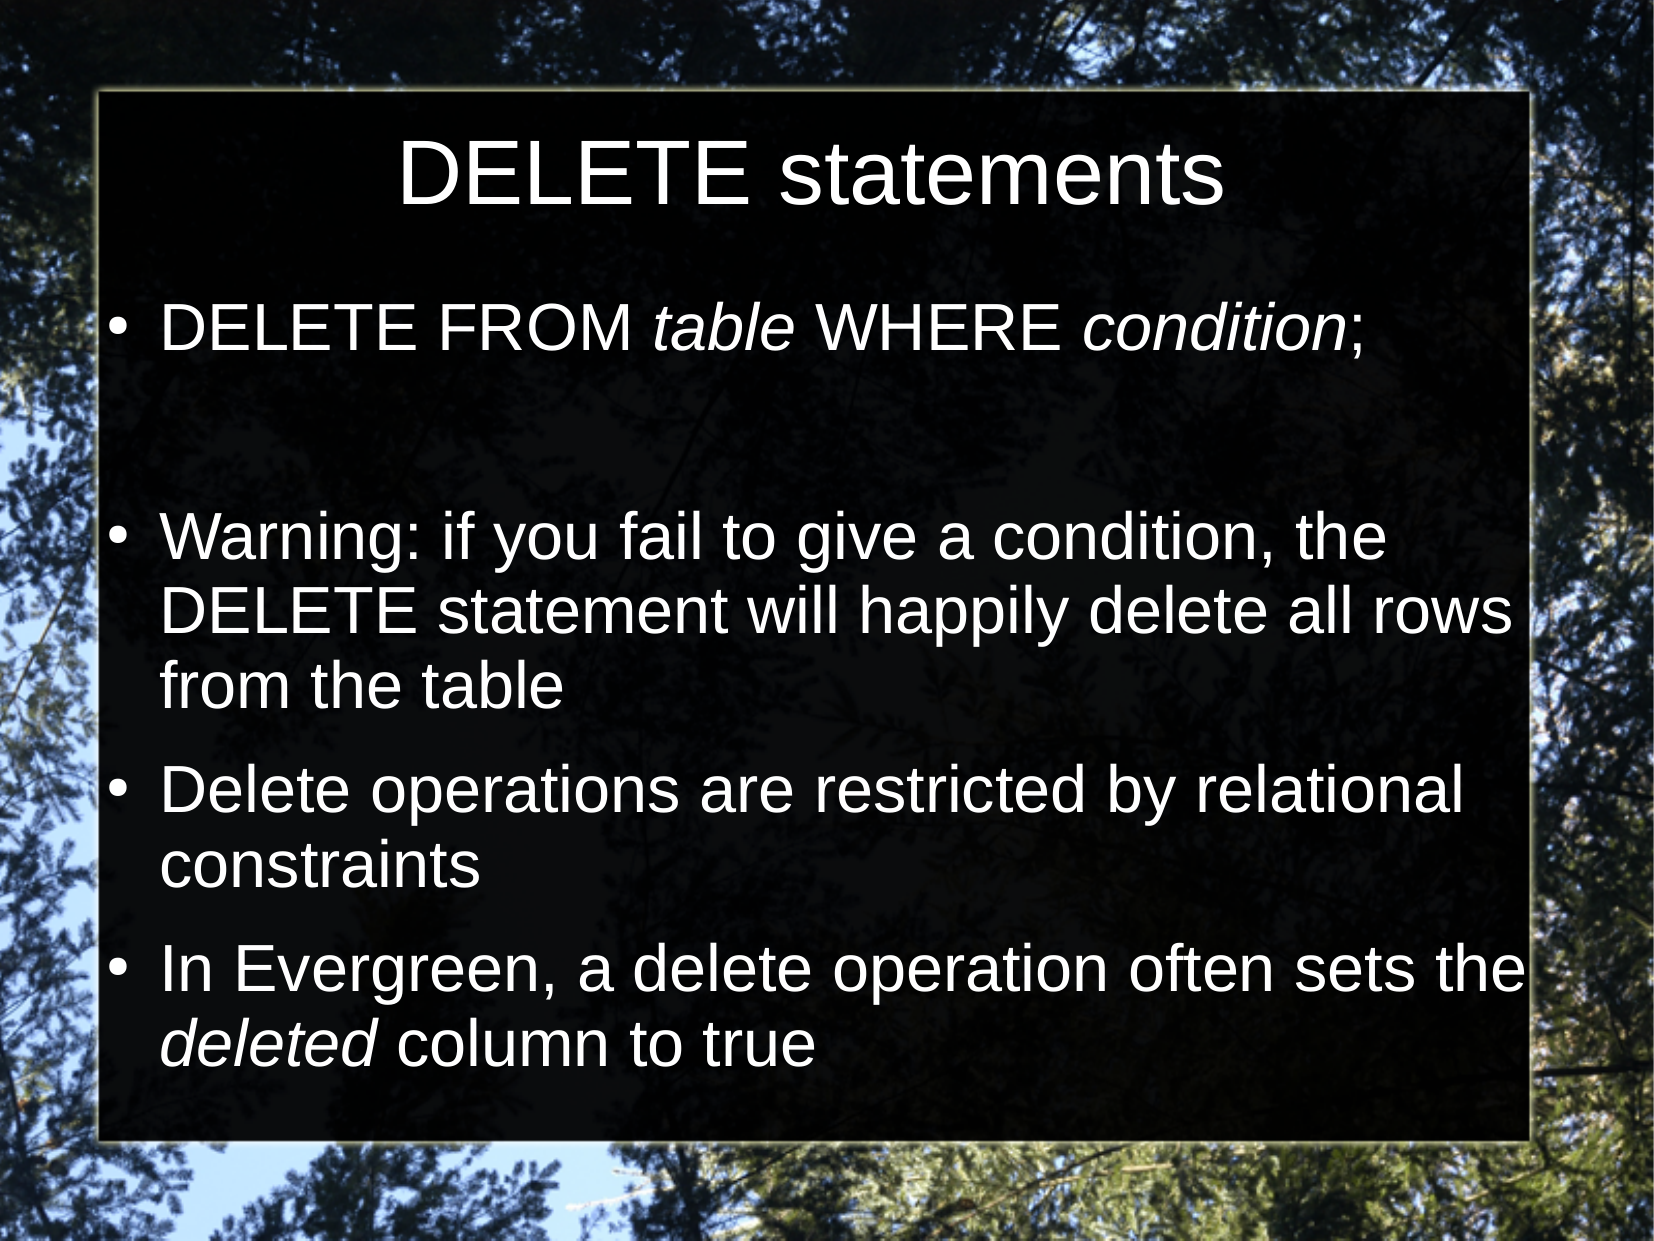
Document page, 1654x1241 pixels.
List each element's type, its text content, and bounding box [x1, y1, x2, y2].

list DELETE FROM table WHERE condition; Warning: if you fail to give a condition, the DELETE statement will happily delete all rows from the table Delete operations are restricted by relational constraints In Evergreen, a delete operation often sets the deleted column to true [88, 290, 1536, 1094]
title DELETE statements [88, 95, 1536, 250]
picture [0, 0, 1654, 1241]
